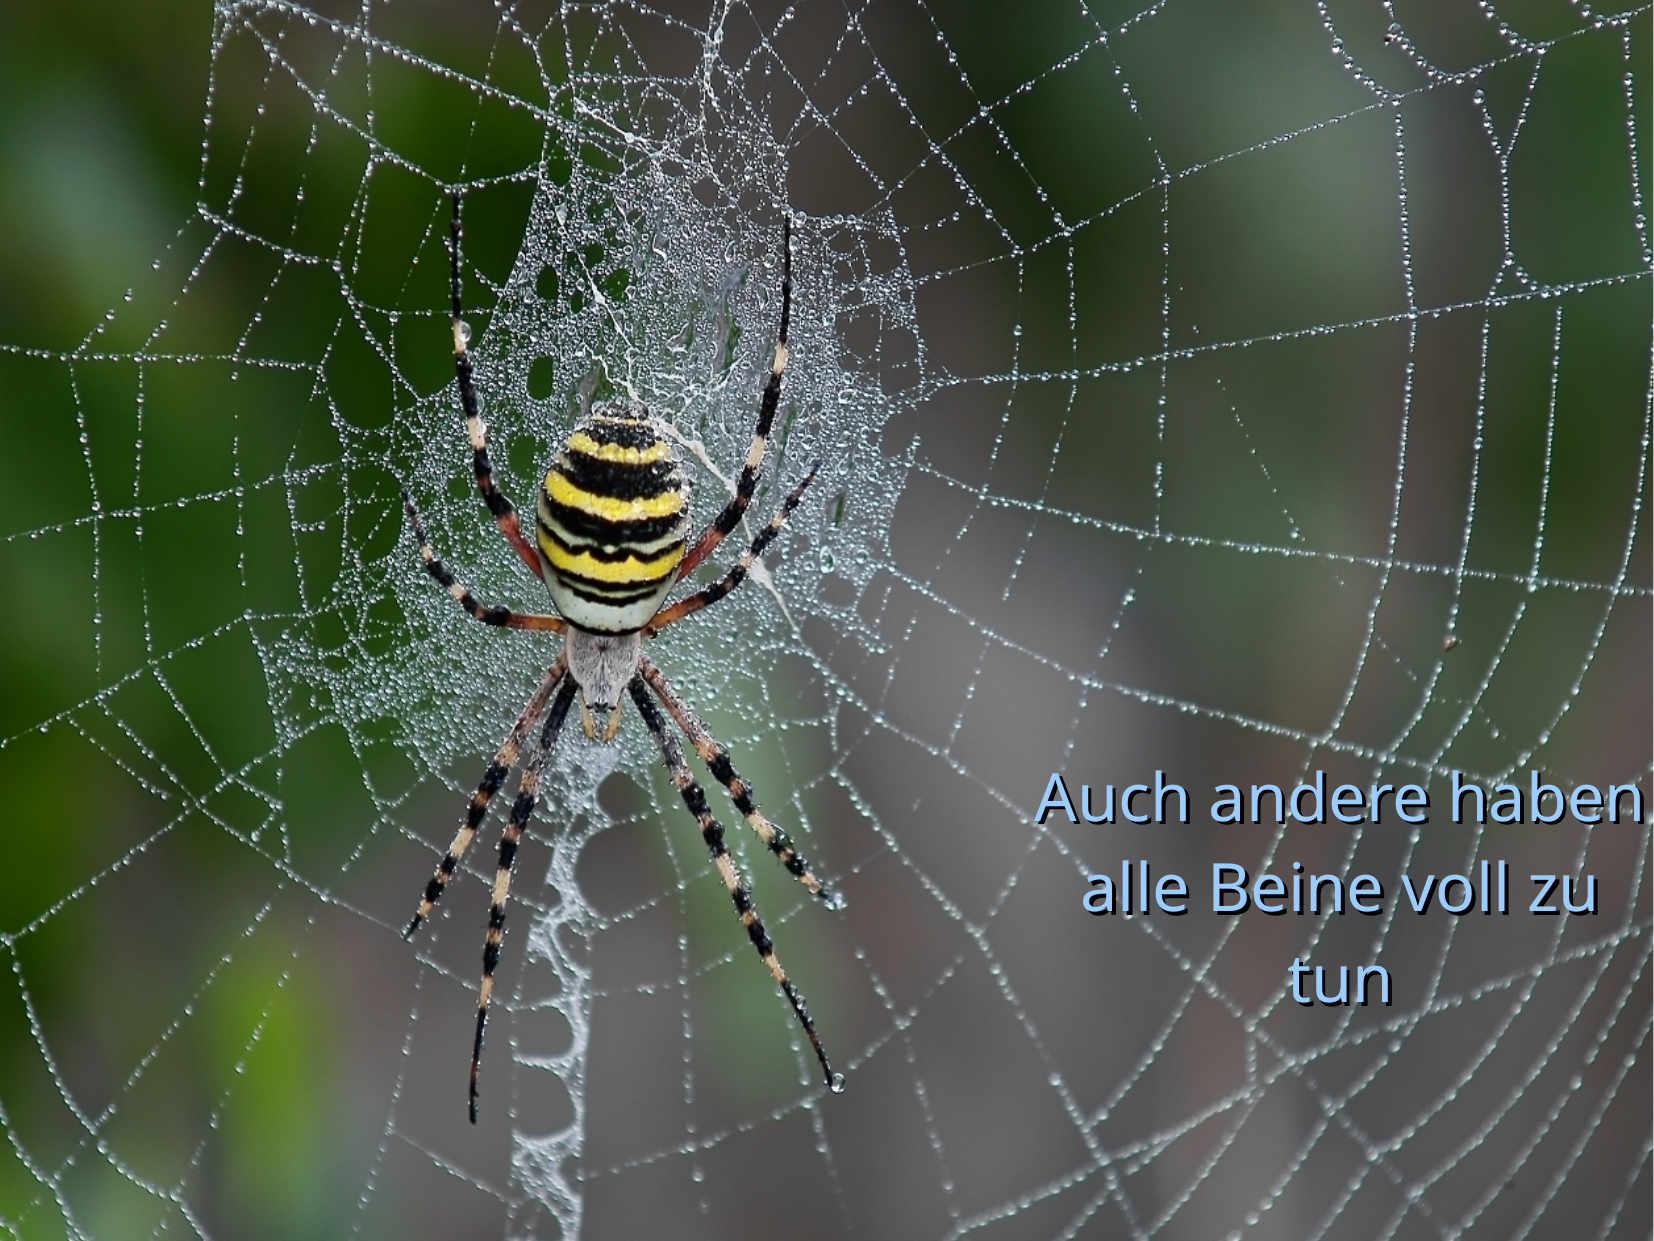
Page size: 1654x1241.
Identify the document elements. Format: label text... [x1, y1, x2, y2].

picture [0, 0, 1654, 1241]
subtitle Auch andere haben alle Beine voll zu tun [1027, 531, 1654, 1241]
